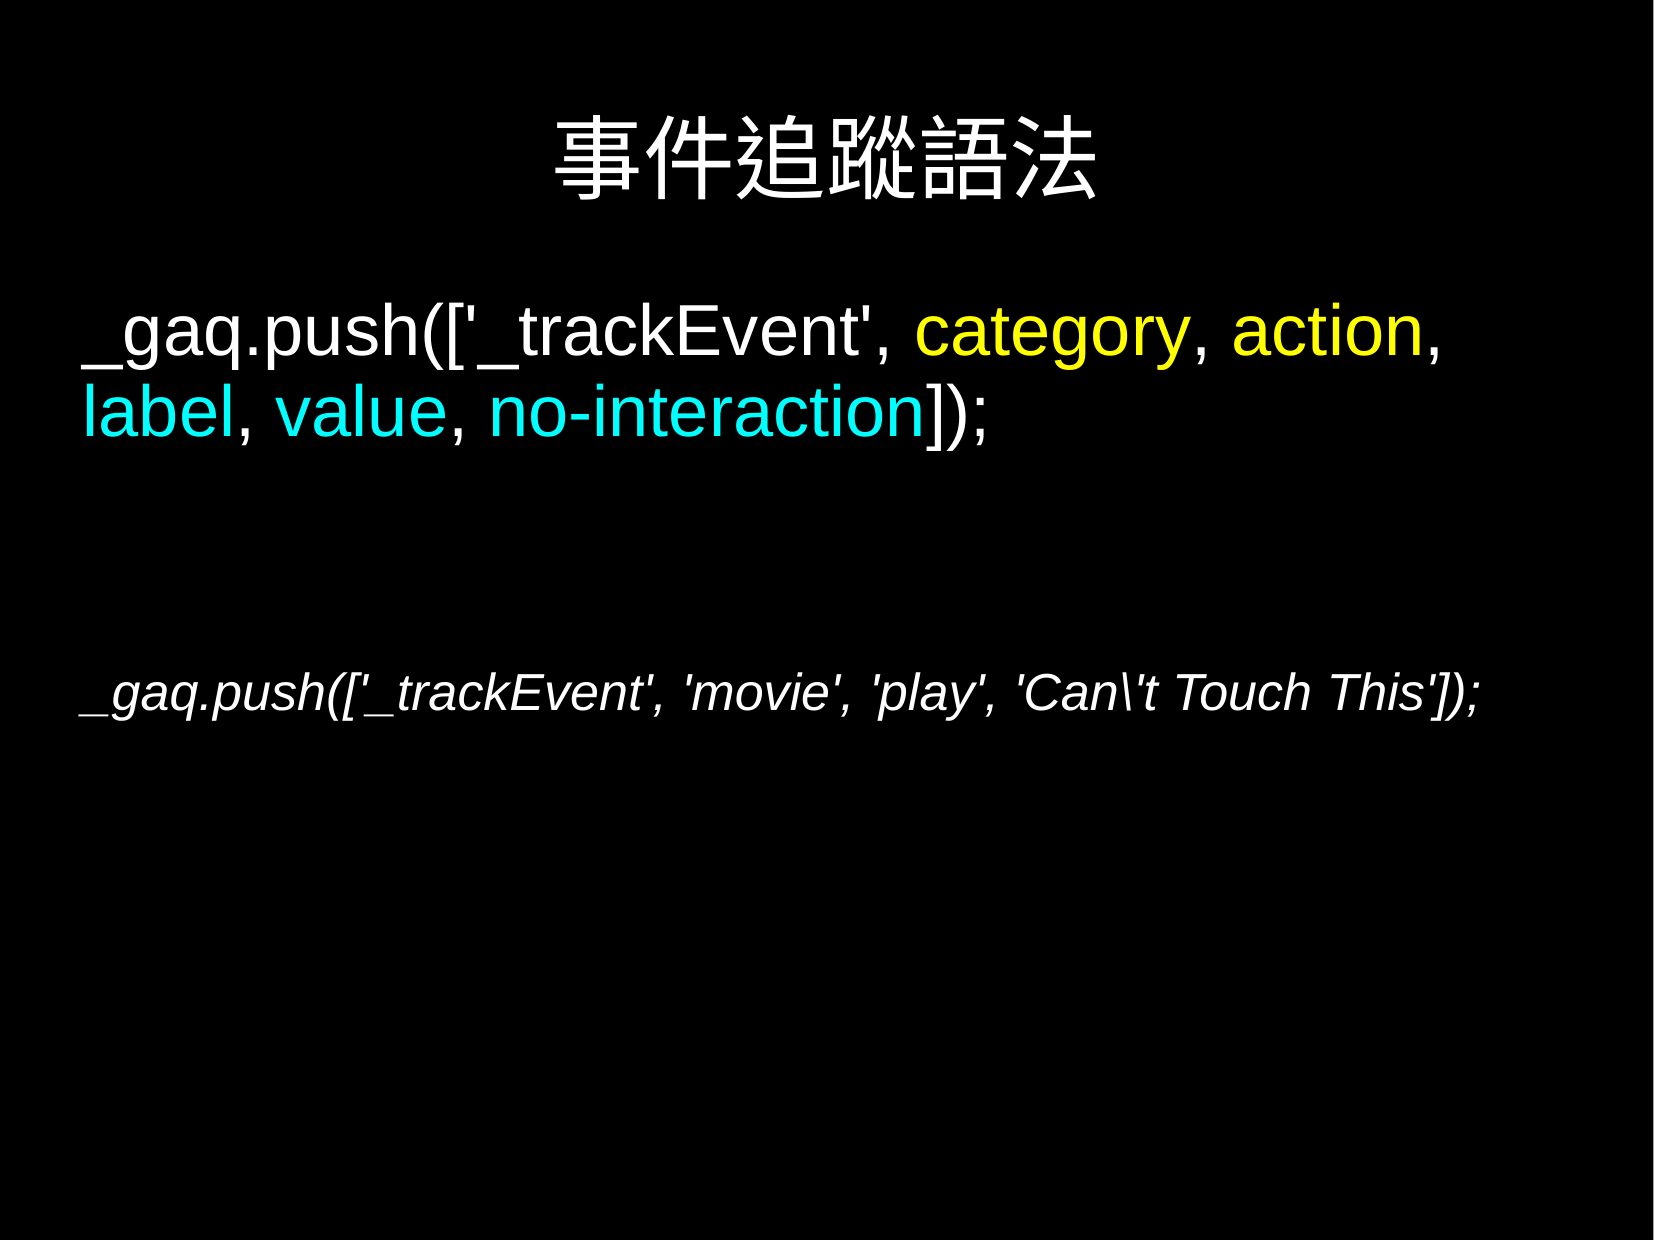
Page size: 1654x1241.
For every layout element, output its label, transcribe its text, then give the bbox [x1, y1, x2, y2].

title 事件追蹤語法 [82, 49, 1571, 257]
list _gaq.push(['_trackEvent', category, action, label, value, no-interaction]); _gaq.push(['_trackEvent', 'movie', 'play', 'Can\'t Touch This']); [82, 290, 1571, 1010]
